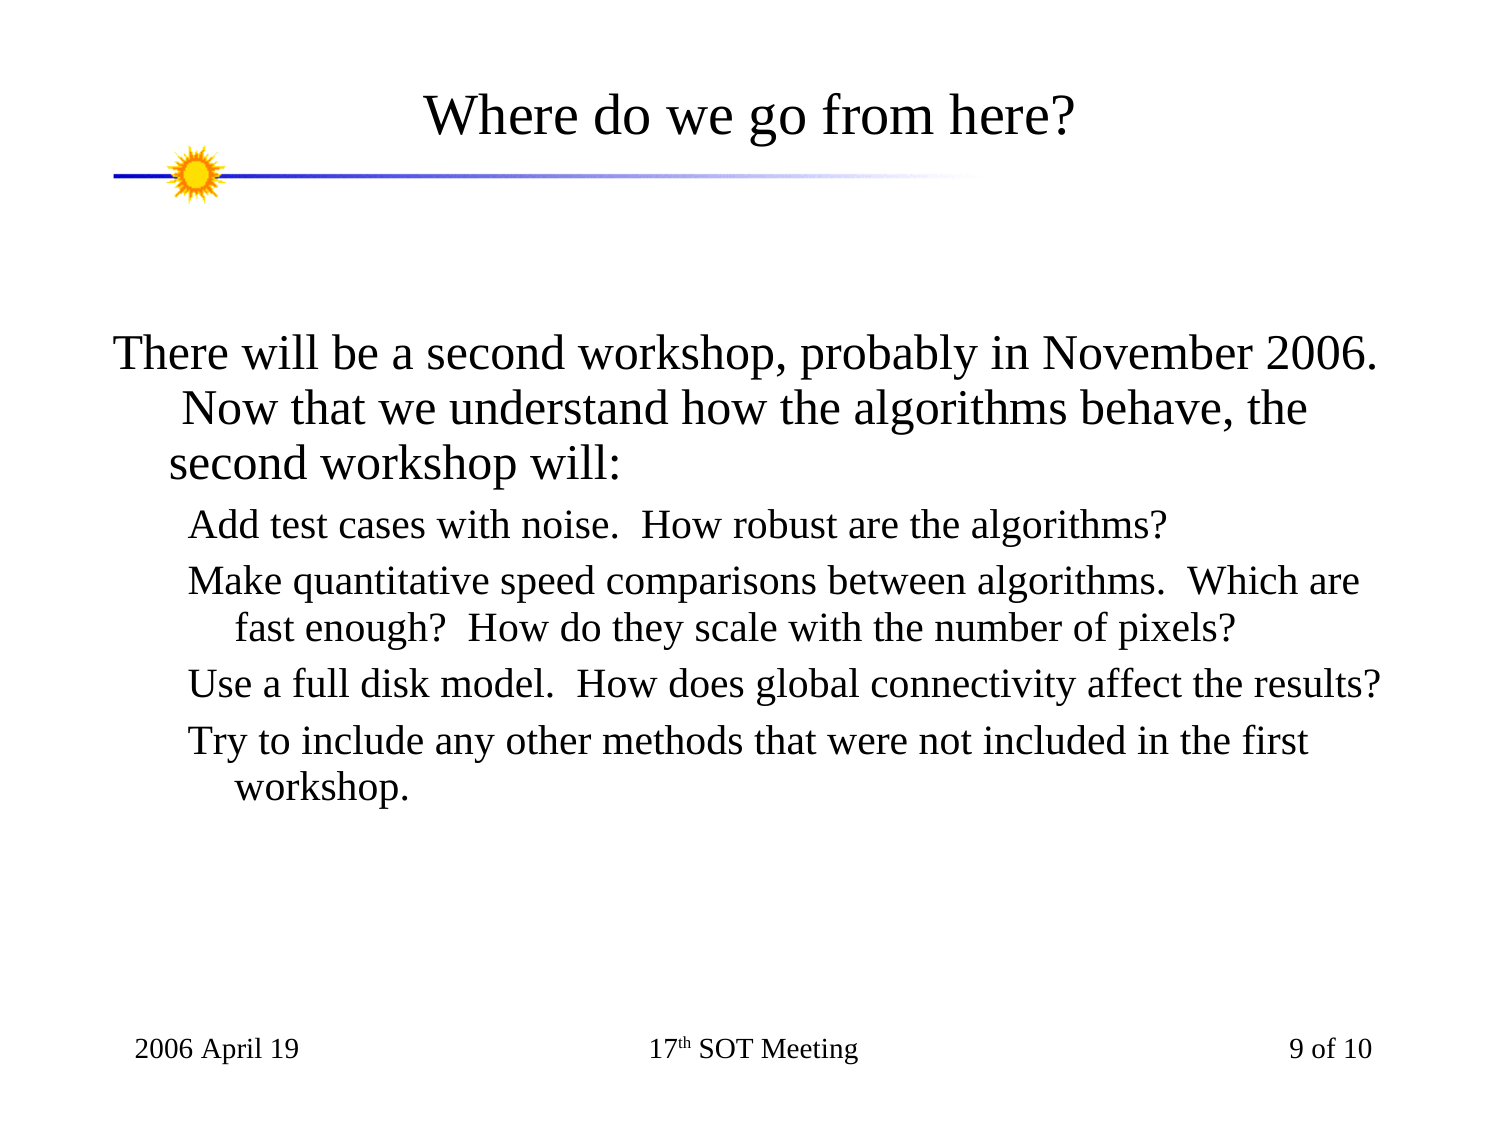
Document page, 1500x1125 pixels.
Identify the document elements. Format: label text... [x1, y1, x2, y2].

title Where do we go from here? [112, 58, 1388, 172]
picture [112, 172, 991, 209]
list There will be a second workshop, probably in November 2006. Now that we understand how the algorithms behave, the second workshop will: Add test cases with noise. How robust are the algorithms? Make quantitative speed comparisons between algorithms. Which are fast enough? How do they scale with the number of pixels? Use a full disk model. How does global connectivity affect the results? Try to include any other methods that were not included in the first workshop. [112, 324, 1388, 1001]
